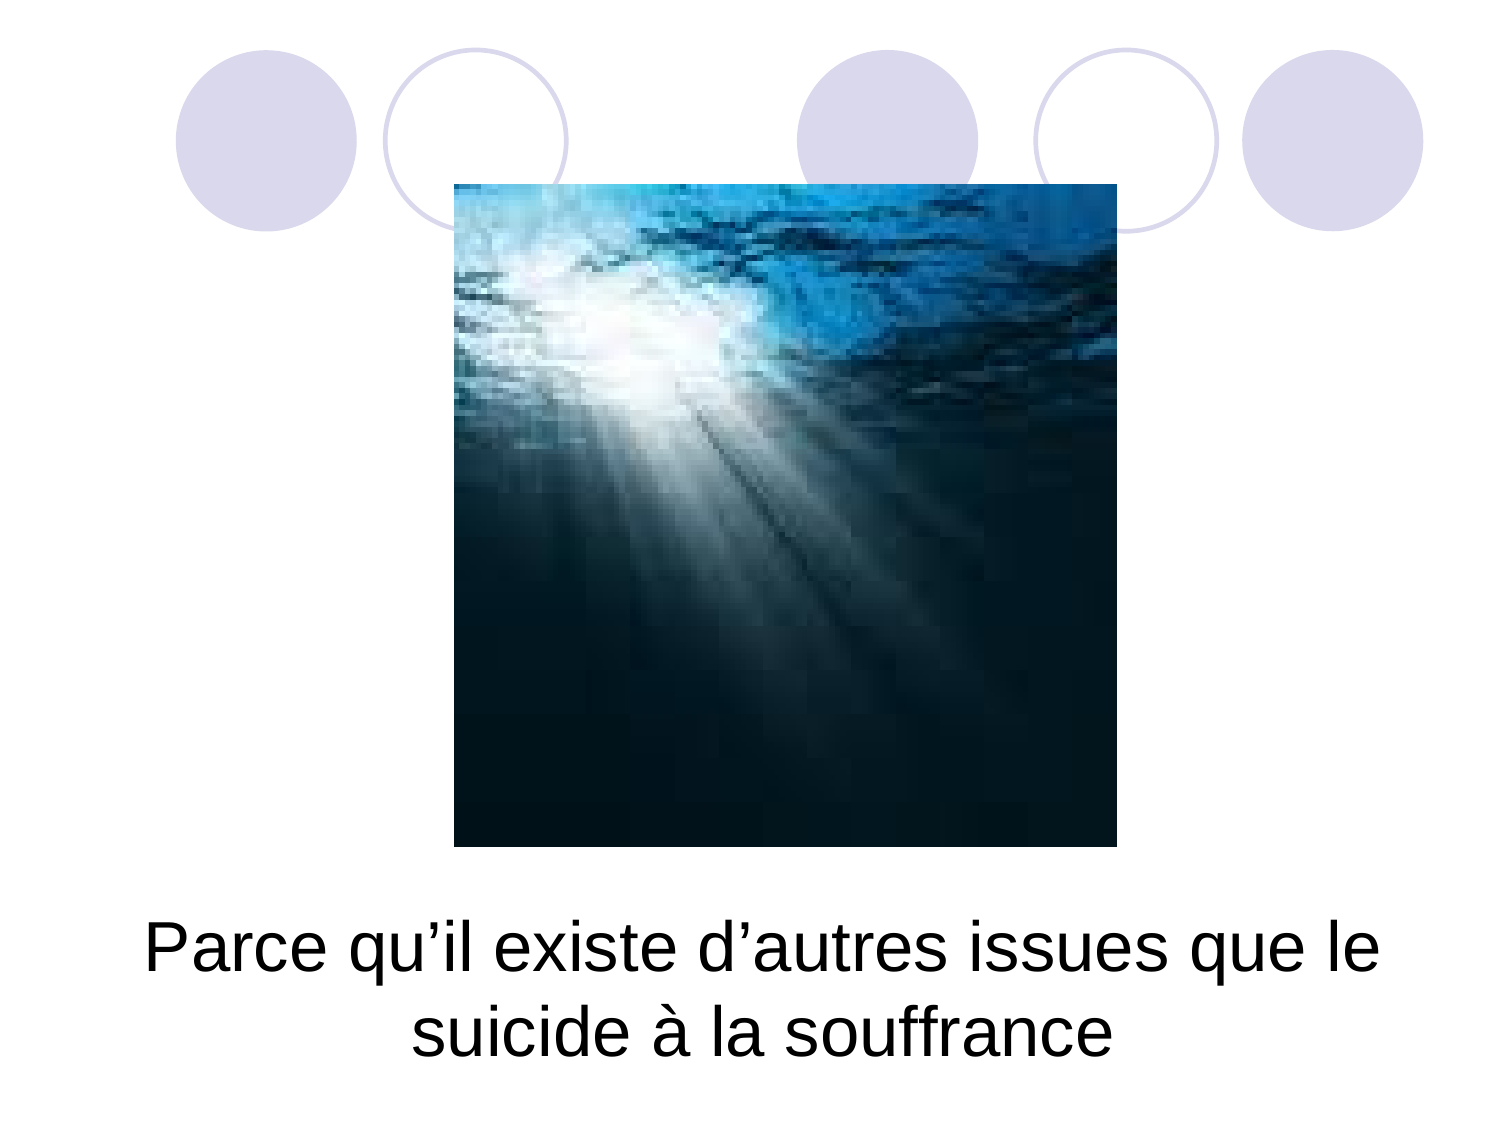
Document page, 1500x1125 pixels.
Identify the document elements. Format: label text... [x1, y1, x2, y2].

picture [454, 184, 1117, 847]
title Parce qu’il existe d’autres issues que le suicide à la souffrance [88, 893, 1439, 1069]
